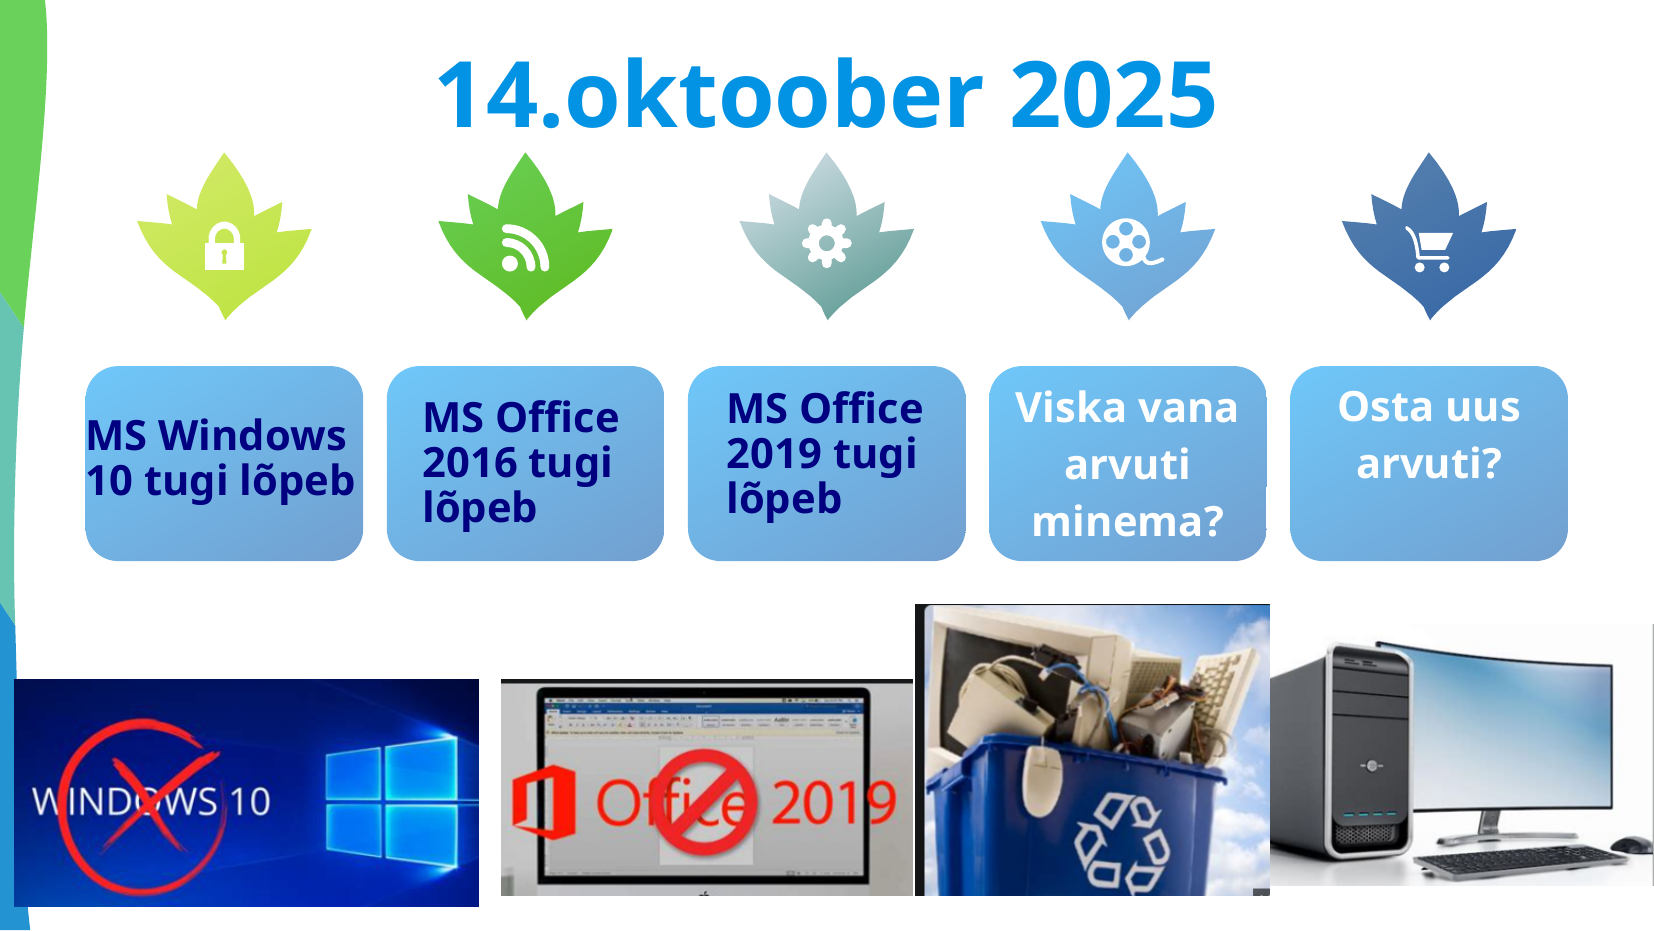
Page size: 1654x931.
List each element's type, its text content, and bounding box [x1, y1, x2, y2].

text_box [825, 495, 834, 508]
text_box [1290, 502, 1568, 562]
text_box [85, 502, 364, 562]
subtitle Osta uus arvuti? [1290, 366, 1568, 502]
picture [915, 604, 1654, 896]
text_box [1040, 166, 1216, 321]
text_box [137, 166, 312, 321]
subtitle MS Office 2016 tugi lõpeb [422, 348, 686, 485]
subtitle MS Windows 10 tugi lõpeb [85, 366, 364, 502]
picture [501, 679, 913, 896]
text_box [687, 366, 966, 562]
subtitle Viska vana arvuti minema? [989, 366, 1267, 562]
text_box [739, 166, 915, 321]
text_box [386, 366, 665, 562]
subtitle MS Office 2019 tugi lõpeb [726, 324, 1004, 491]
picture [14, 679, 479, 907]
text_box [799, 494, 808, 499]
text_box [438, 166, 613, 321]
title 14.oktoober 2025 [82, 17, 1571, 166]
text_box [1341, 166, 1517, 321]
text_box [773, 495, 782, 508]
text_box [747, 495, 757, 508]
